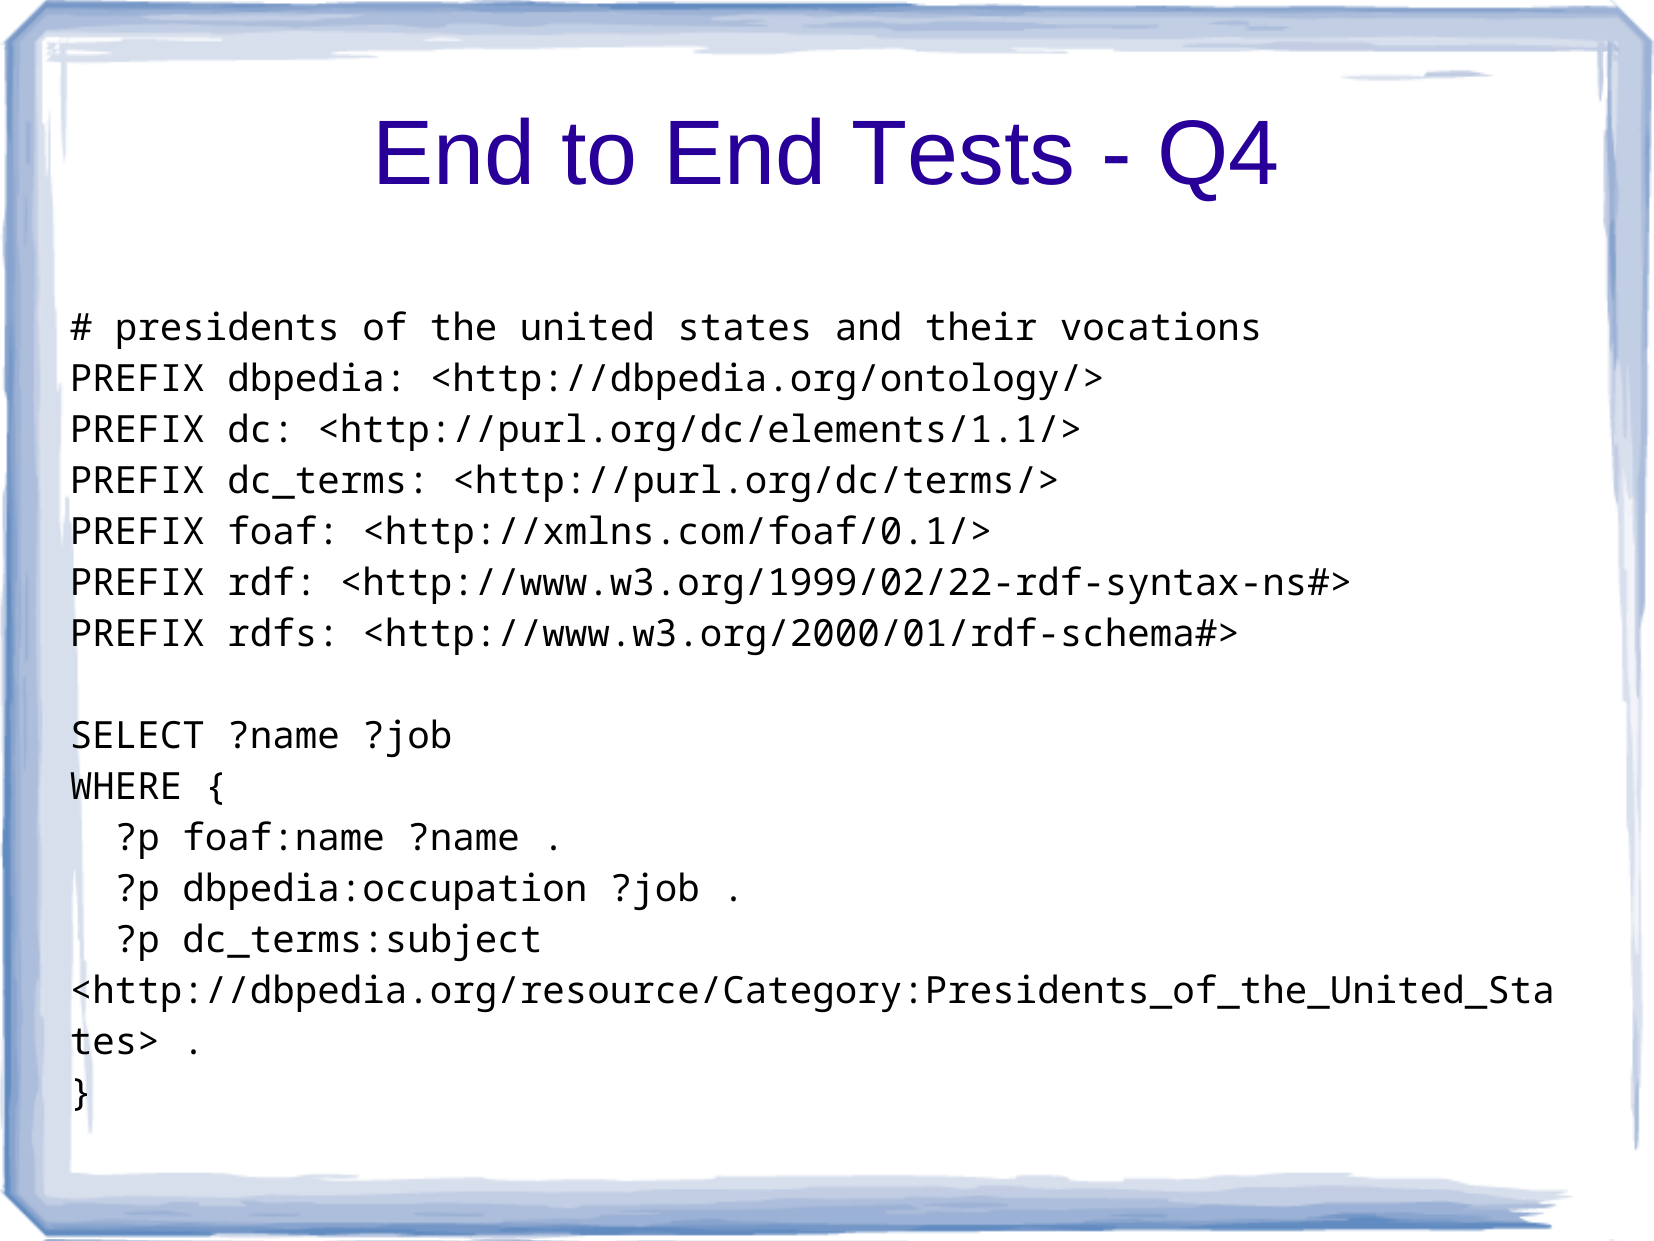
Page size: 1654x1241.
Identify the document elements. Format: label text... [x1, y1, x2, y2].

text_box # presidents of the united states and their vocations PREFIX dbpedia: <http://dbpedia.org/ontology/> PREFIX dc: <http://purl.org/dc/elements/1.1/> PREFIX dc_terms: <http://purl.org/dc/terms/> PREFIX foaf: <http://xmlns.com/foaf/0.1/> PREFIX rdf: <http://www.w3.org/1999/02/22-rdf-syntax-ns#> PREFIX rdfs: <http://www.w3.org/2000/01/rdf-schema#> SELECT ?name ?job WHERE { ?p foaf:name ?name . ?p dbpedia:occupation ?job . ?p dc_terms:subject <http://dbpedia.org/resource/Category:Presidents_of_the_United_States> . } [55, 293, 1576, 973]
title End to End Tests - Q4 [82, 49, 1571, 257]
picture [0, 0, 1654, 1241]
